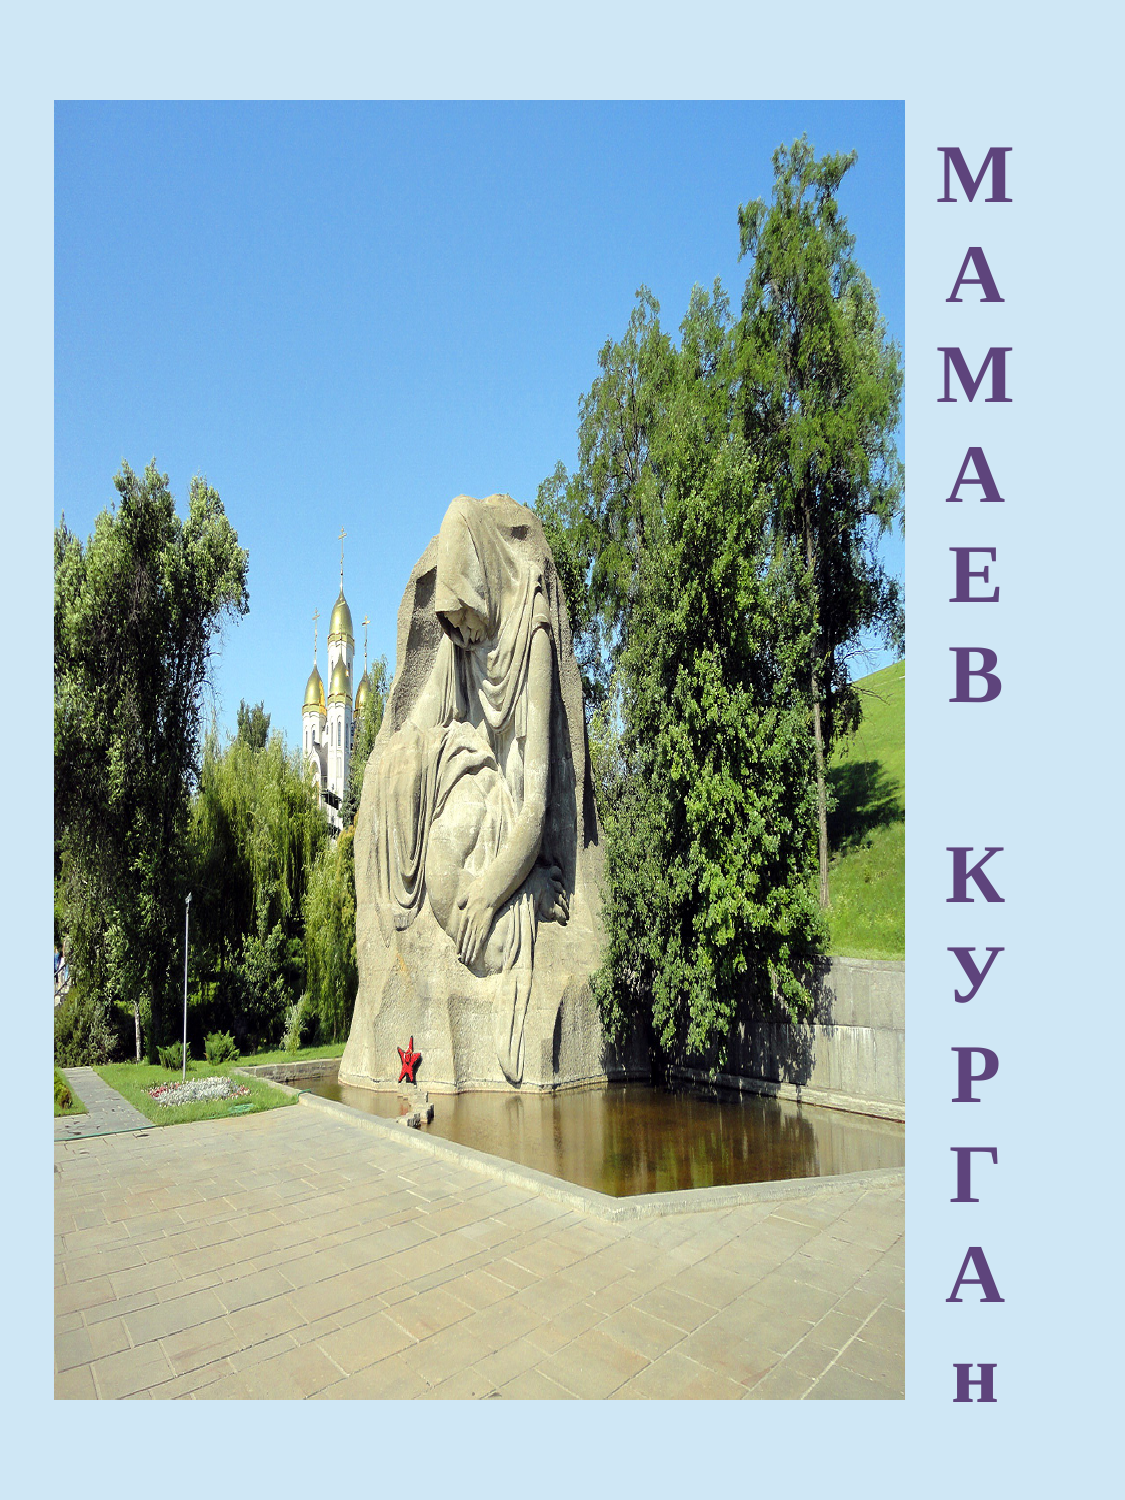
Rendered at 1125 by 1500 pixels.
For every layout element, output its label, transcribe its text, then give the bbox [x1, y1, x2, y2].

picture [54, 100, 905, 1400]
text_box М А М А Е В К У Р Г А н [881, 112, 1071, 1427]
